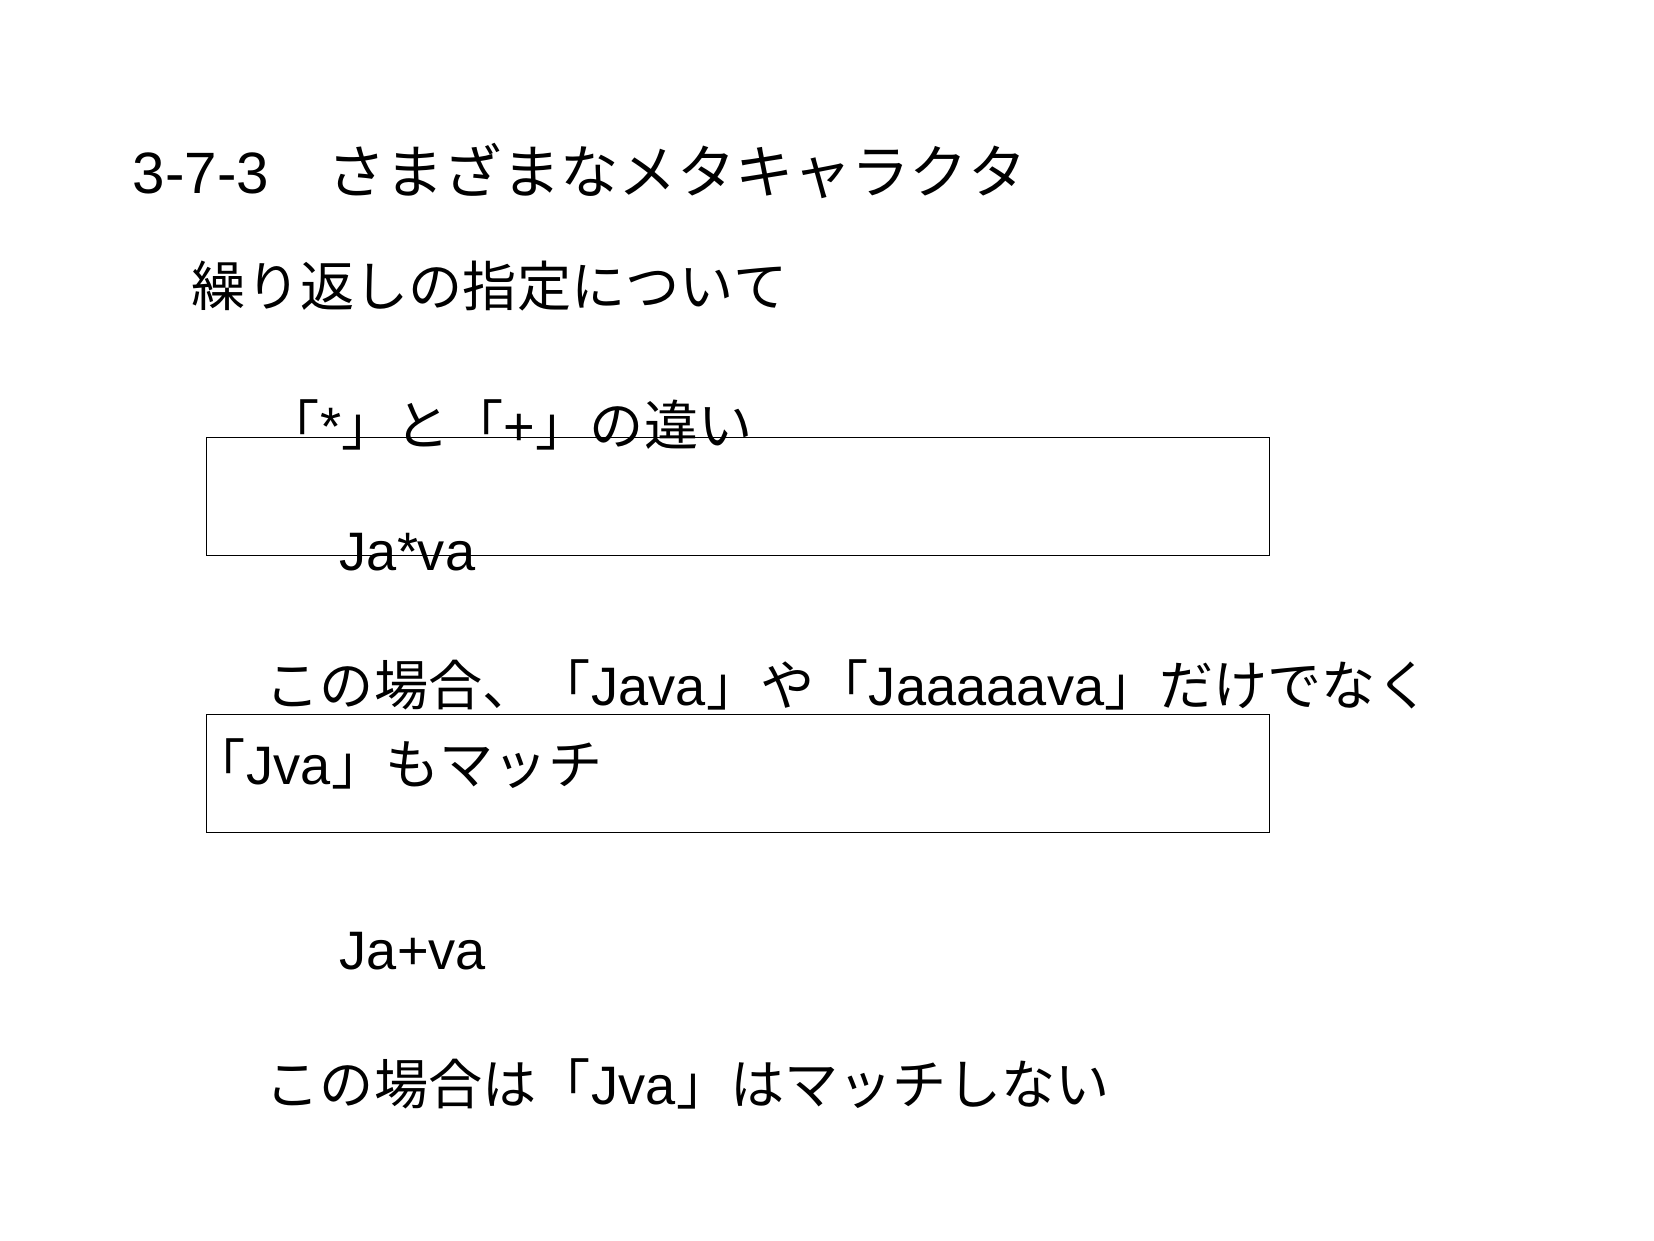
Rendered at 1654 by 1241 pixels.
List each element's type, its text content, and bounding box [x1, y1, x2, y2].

text_box 3-7-3 さまざまなメタキャラクタ [118, 118, 1625, 198]
text_box 繰り返しの指定について 「*」と「+」の違い Ja*va この場合、「Java」や「Jaaaaava」だけでなく「Jva」もマッチ Ja+va この場合は「Jva」はマッチしない [177, 236, 1595, 934]
